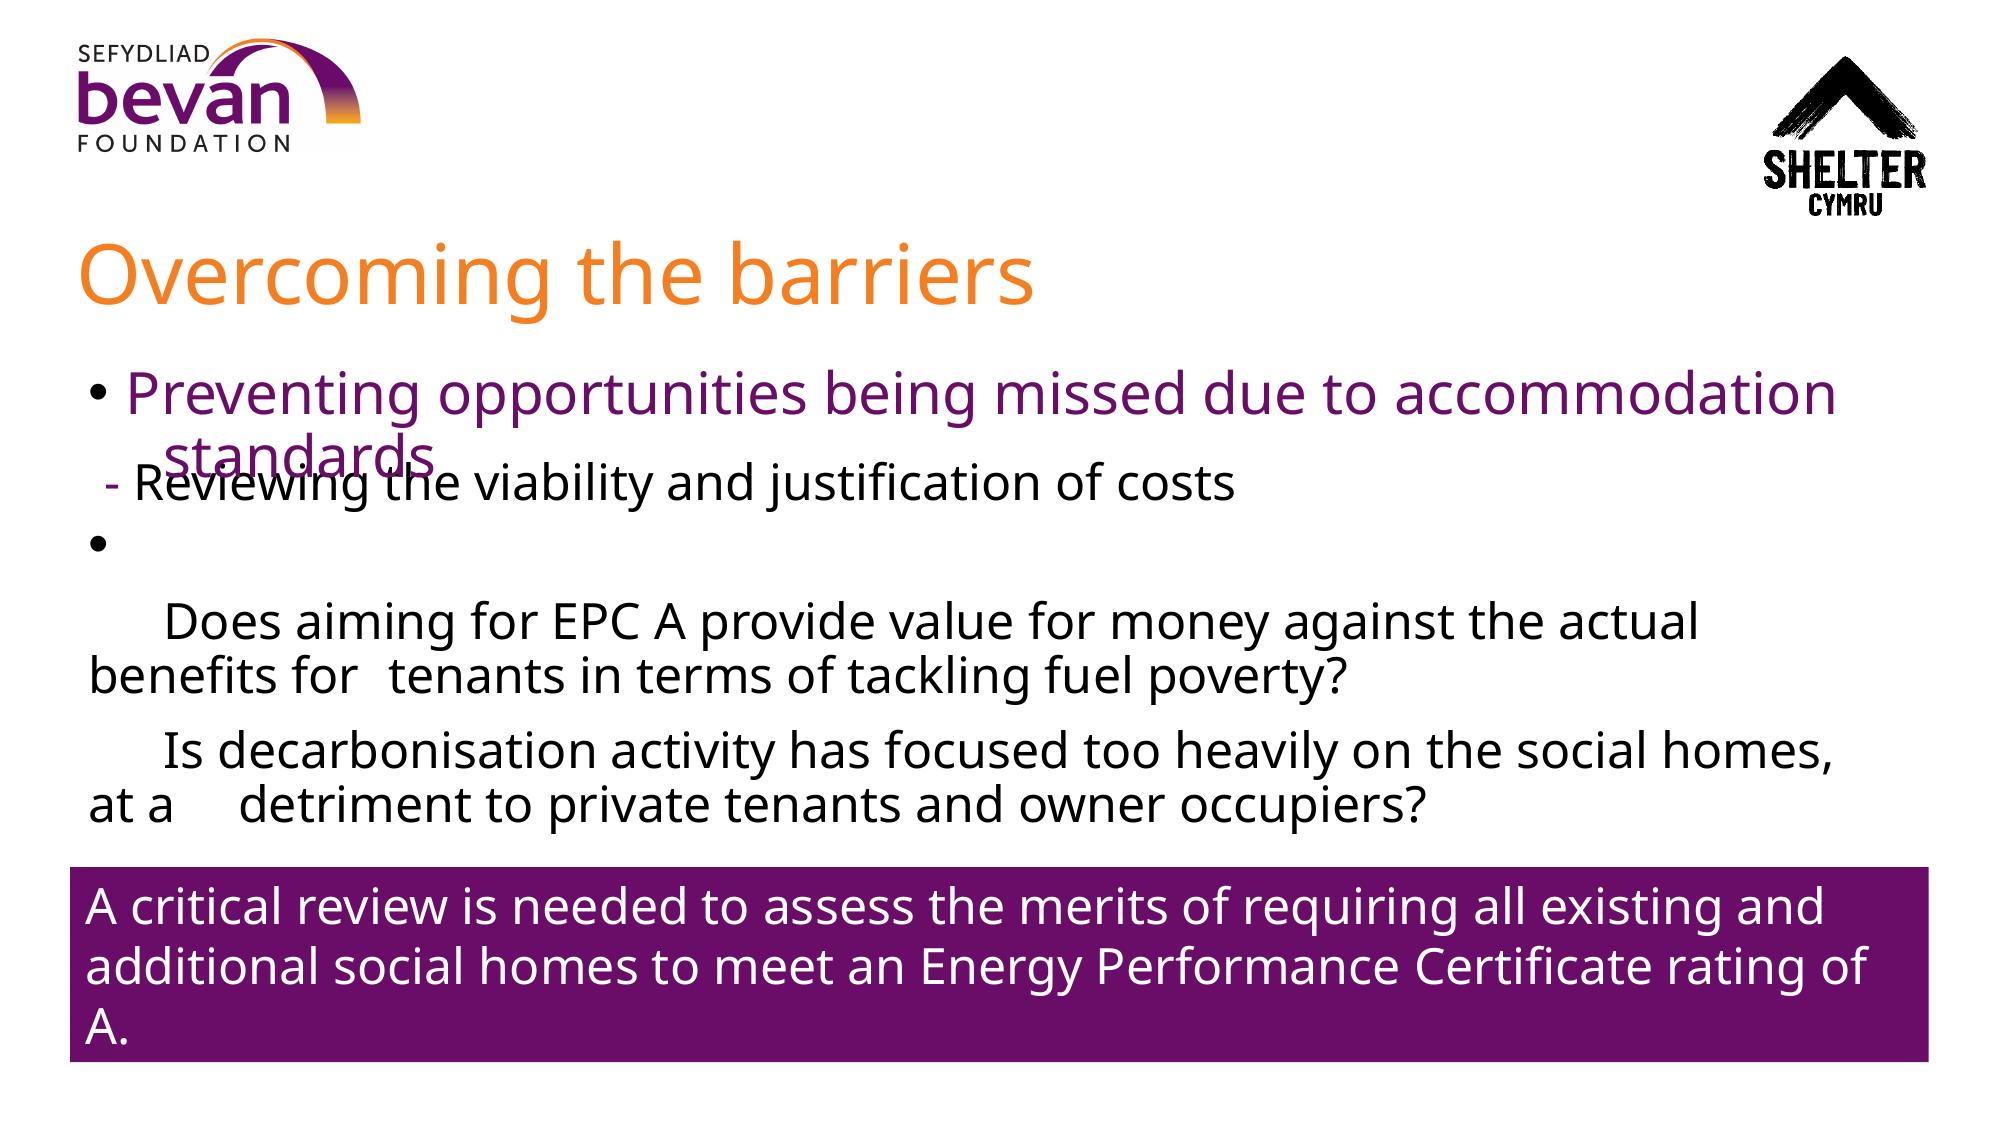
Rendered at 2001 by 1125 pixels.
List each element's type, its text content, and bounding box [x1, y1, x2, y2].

text_box A critical review is needed to assess the merits of requiring all existing and additional social homes to meet an Energy Performance Certificate rating of A. [70, 867, 1929, 1004]
text_box - Reviewing the viability and justification of costs [89, 450, 1883, 968]
title Overcoming the barriers [60, 169, 1786, 387]
text_box Preventing opportunities being missed due to accommodation standards Does aiming for EPC A provide value for money against the actual benefits for tenants in terms of tackling fuel poverty? Is decarbonisation activity has focused too heavily on the social homes, at a detriment to private tenants and owner occupiers? [73, 356, 1867, 874]
